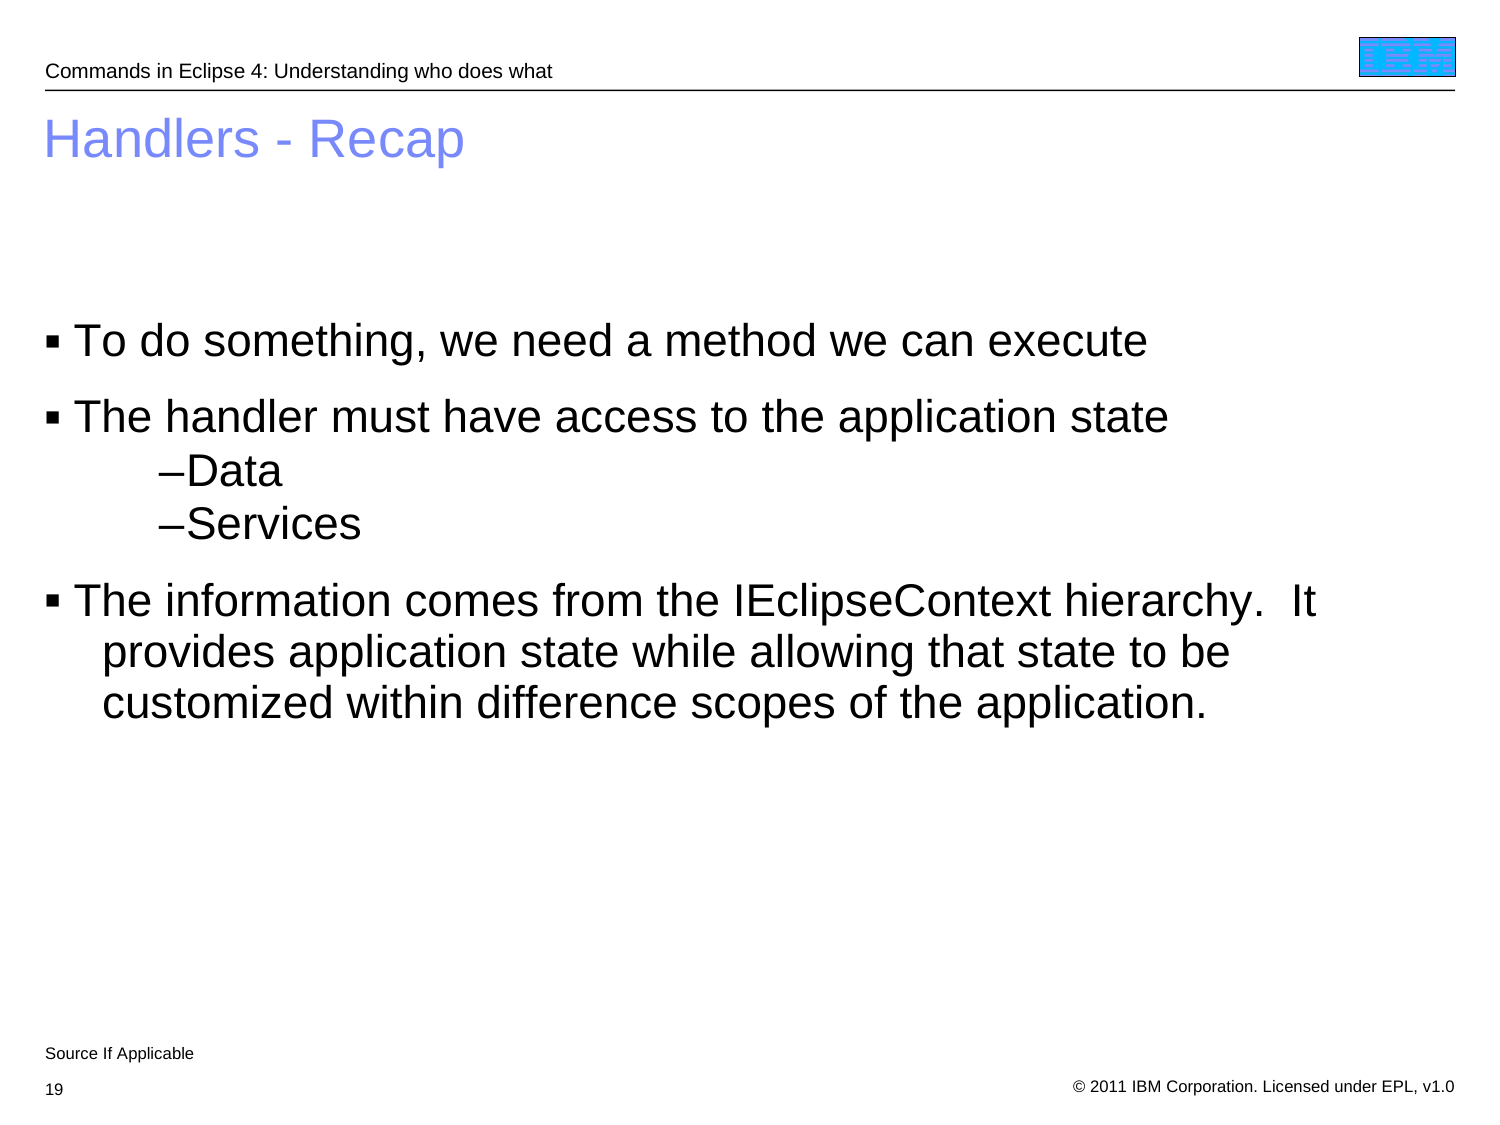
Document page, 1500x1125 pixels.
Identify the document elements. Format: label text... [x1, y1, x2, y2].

list To do something, we need a method we can execute The handler must have access to the application state Data Services The information comes from the IEclipseContext hierarchy. It provides application state while allowing that state to be customized within difference scopes of the application. [30, 307, 1456, 1058]
text_box Commands in Eclipse 4: Understanding who does what [30, 37, 1306, 83]
title Handlers - Recap [28, 101, 1454, 222]
text_box Source If Applicable [30, 1021, 1441, 1072]
